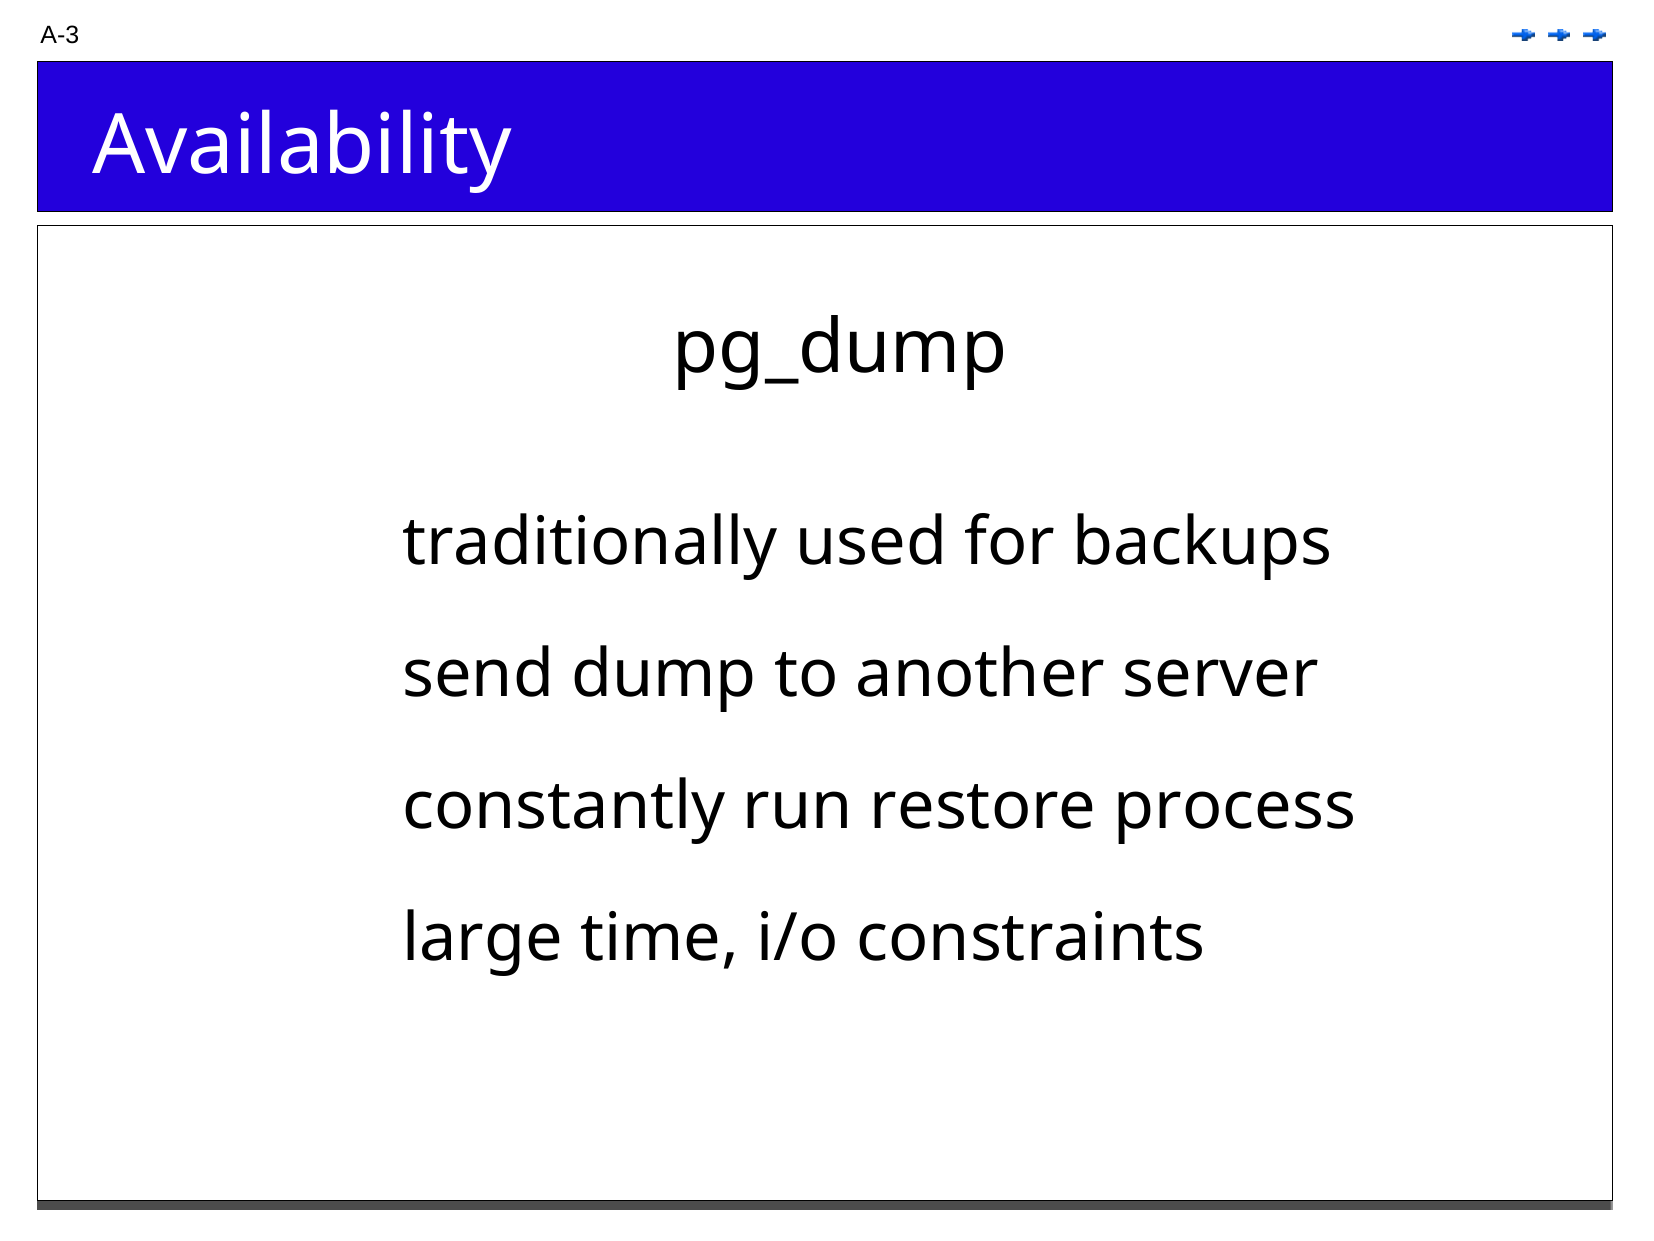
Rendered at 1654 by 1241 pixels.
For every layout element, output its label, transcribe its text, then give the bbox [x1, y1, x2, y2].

picture [1512, 29, 1535, 41]
picture [1583, 29, 1606, 41]
text_box traditionally used for backups send dump to another server constantly run restore process large time, i/o constraints [370, 485, 1329, 947]
text_box [37, 61, 1613, 212]
text_box [37, 225, 1613, 1201]
text_box Availability [77, 77, 517, 193]
picture [1548, 29, 1570, 41]
text_box A-3 [25, 13, 113, 70]
text_box pg_dump [658, 284, 996, 390]
